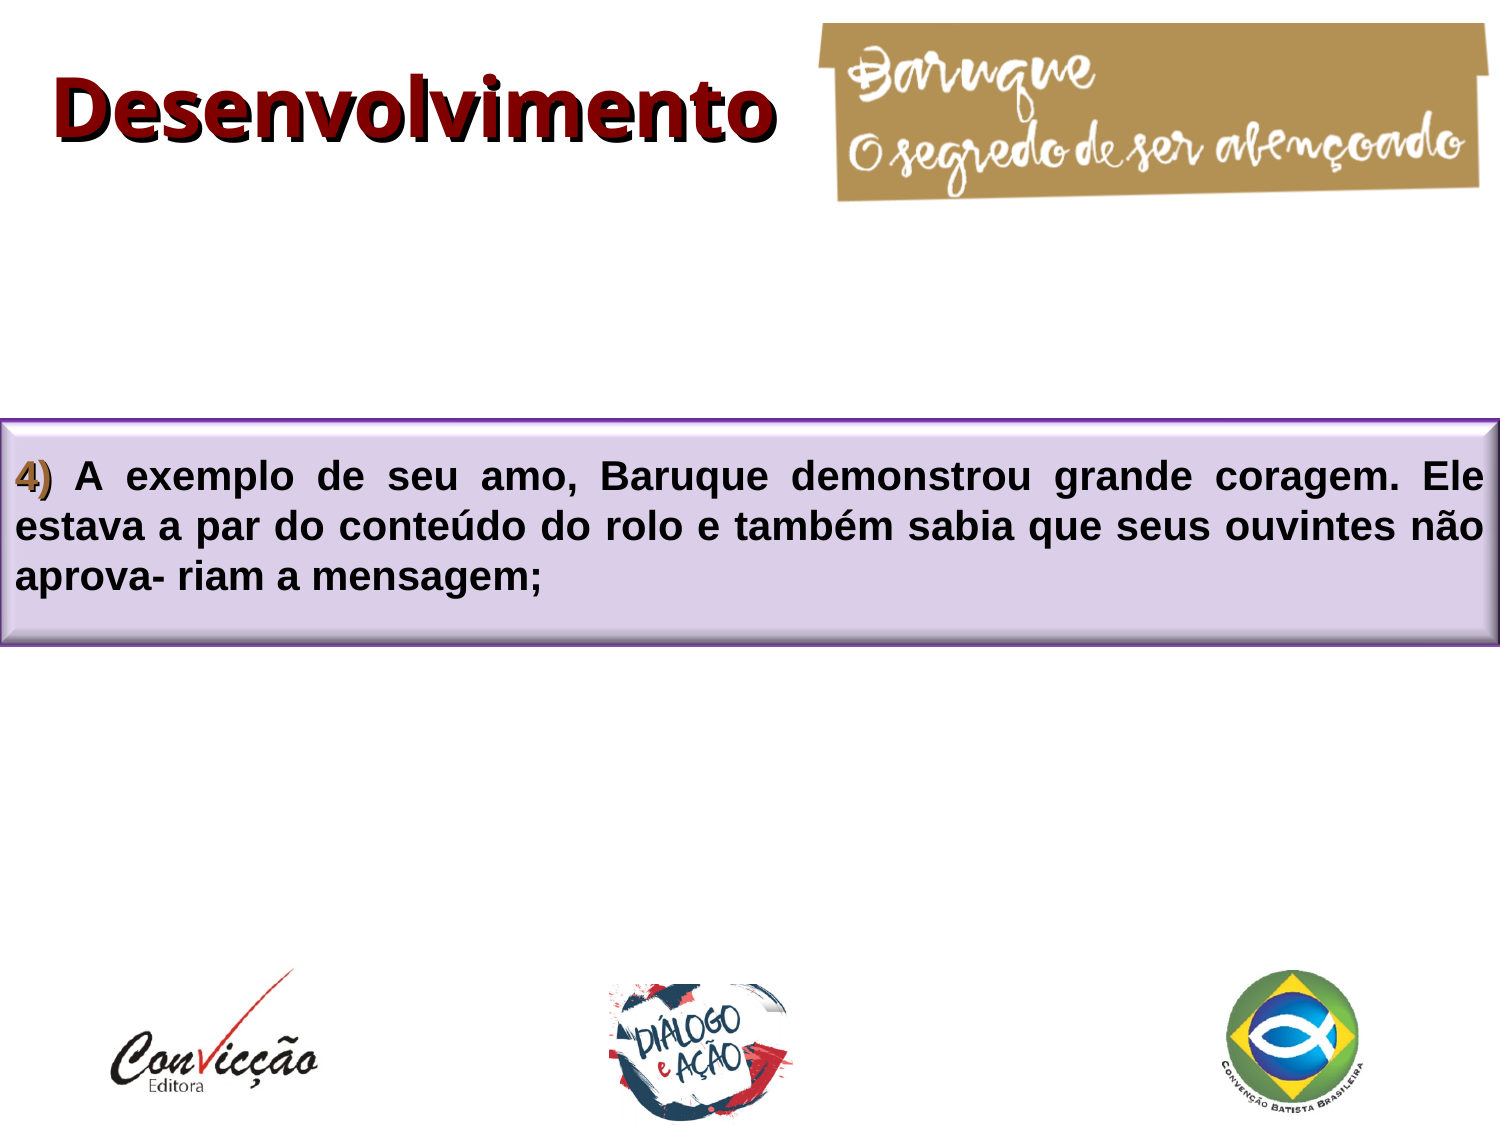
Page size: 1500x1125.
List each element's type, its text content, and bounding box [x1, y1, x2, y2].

text_box 4) A exemplo de seu amo, Baruque demonstrou grande coragem. Ele estava a par do conteúdo do rolo e também sabia que seus ouvintes não aprova- riam a mensagem; [0, 441, 1500, 607]
picture [0, 607, 1500, 649]
picture [0, 416, 1500, 441]
picture [1207, 958, 1373, 1125]
picture [70, 949, 364, 1125]
picture [815, 23, 1500, 211]
text_box Desenvolvimento [35, 46, 815, 163]
picture [609, 984, 793, 1125]
